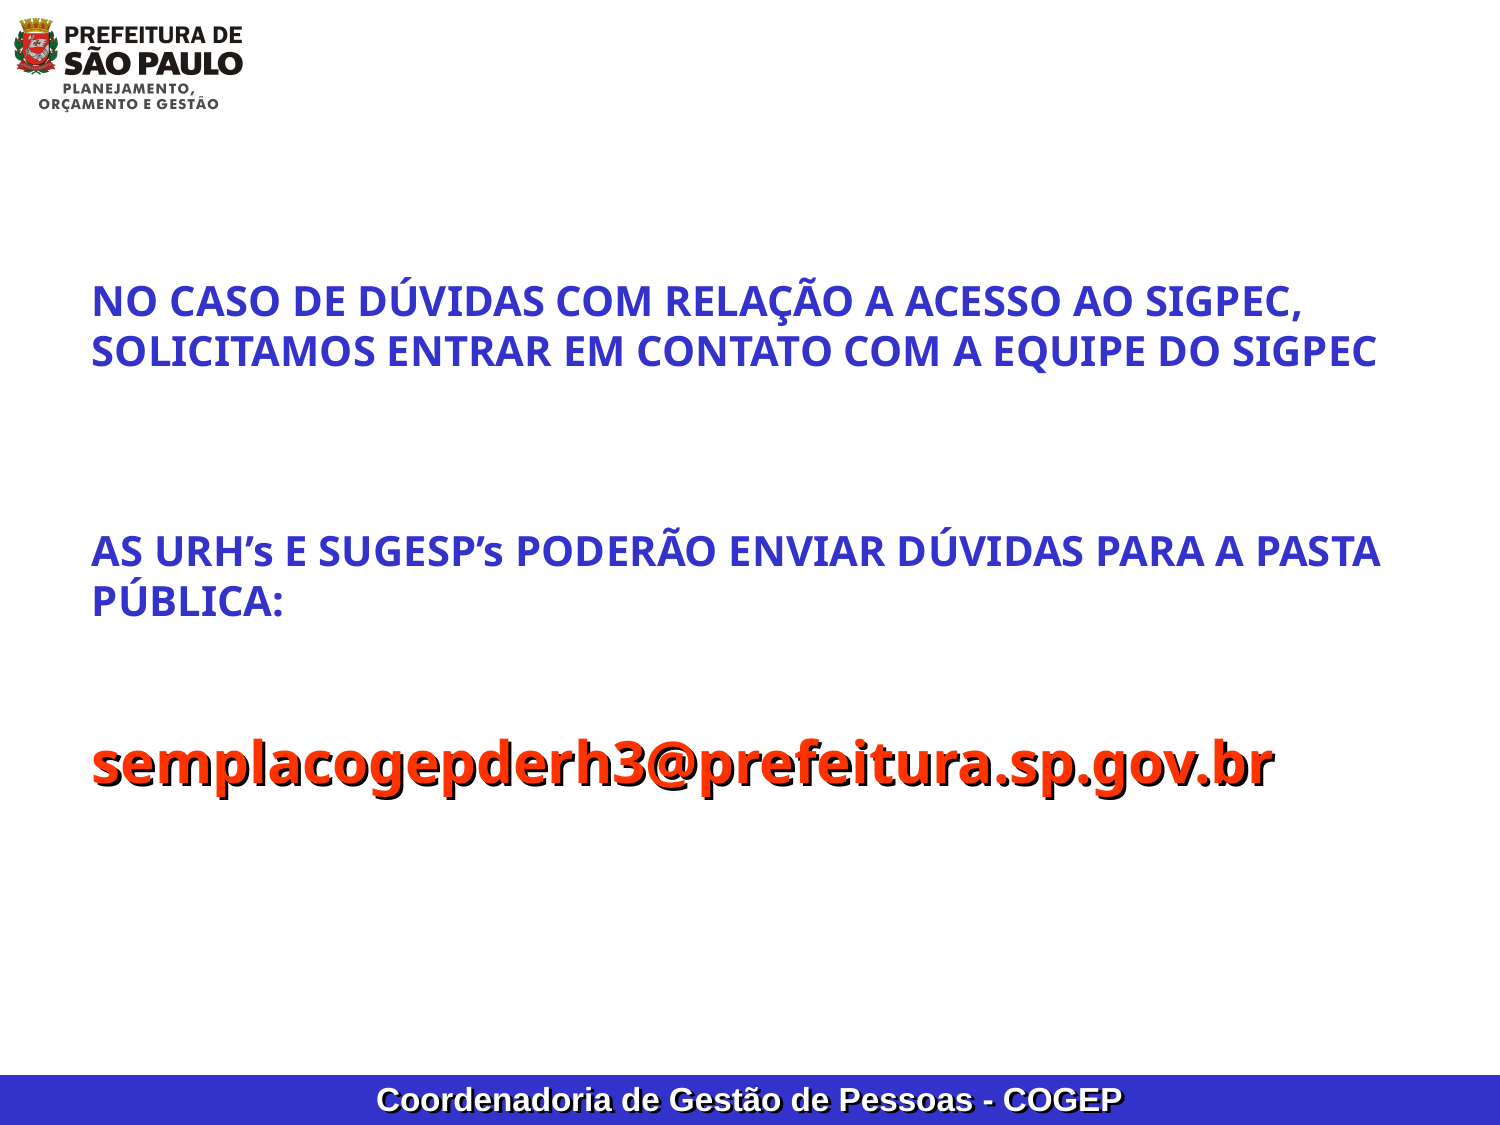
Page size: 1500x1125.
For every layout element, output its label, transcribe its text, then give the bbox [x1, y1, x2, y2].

text_box NO CASO DE DÚVIDAS COM RELAÇÃO A ACESSO AO SIGPEC, SOLICITAMOS ENTRAR EM CONTATO COM A EQUIPE DO SIGPEC AS URH’s E SUGESP’s PODERÃO ENVIAR DÚVIDAS PARA A PASTA PÚBLICA: semplacogepderh3@prefeitura.sp.gov.br [77, 267, 1459, 972]
